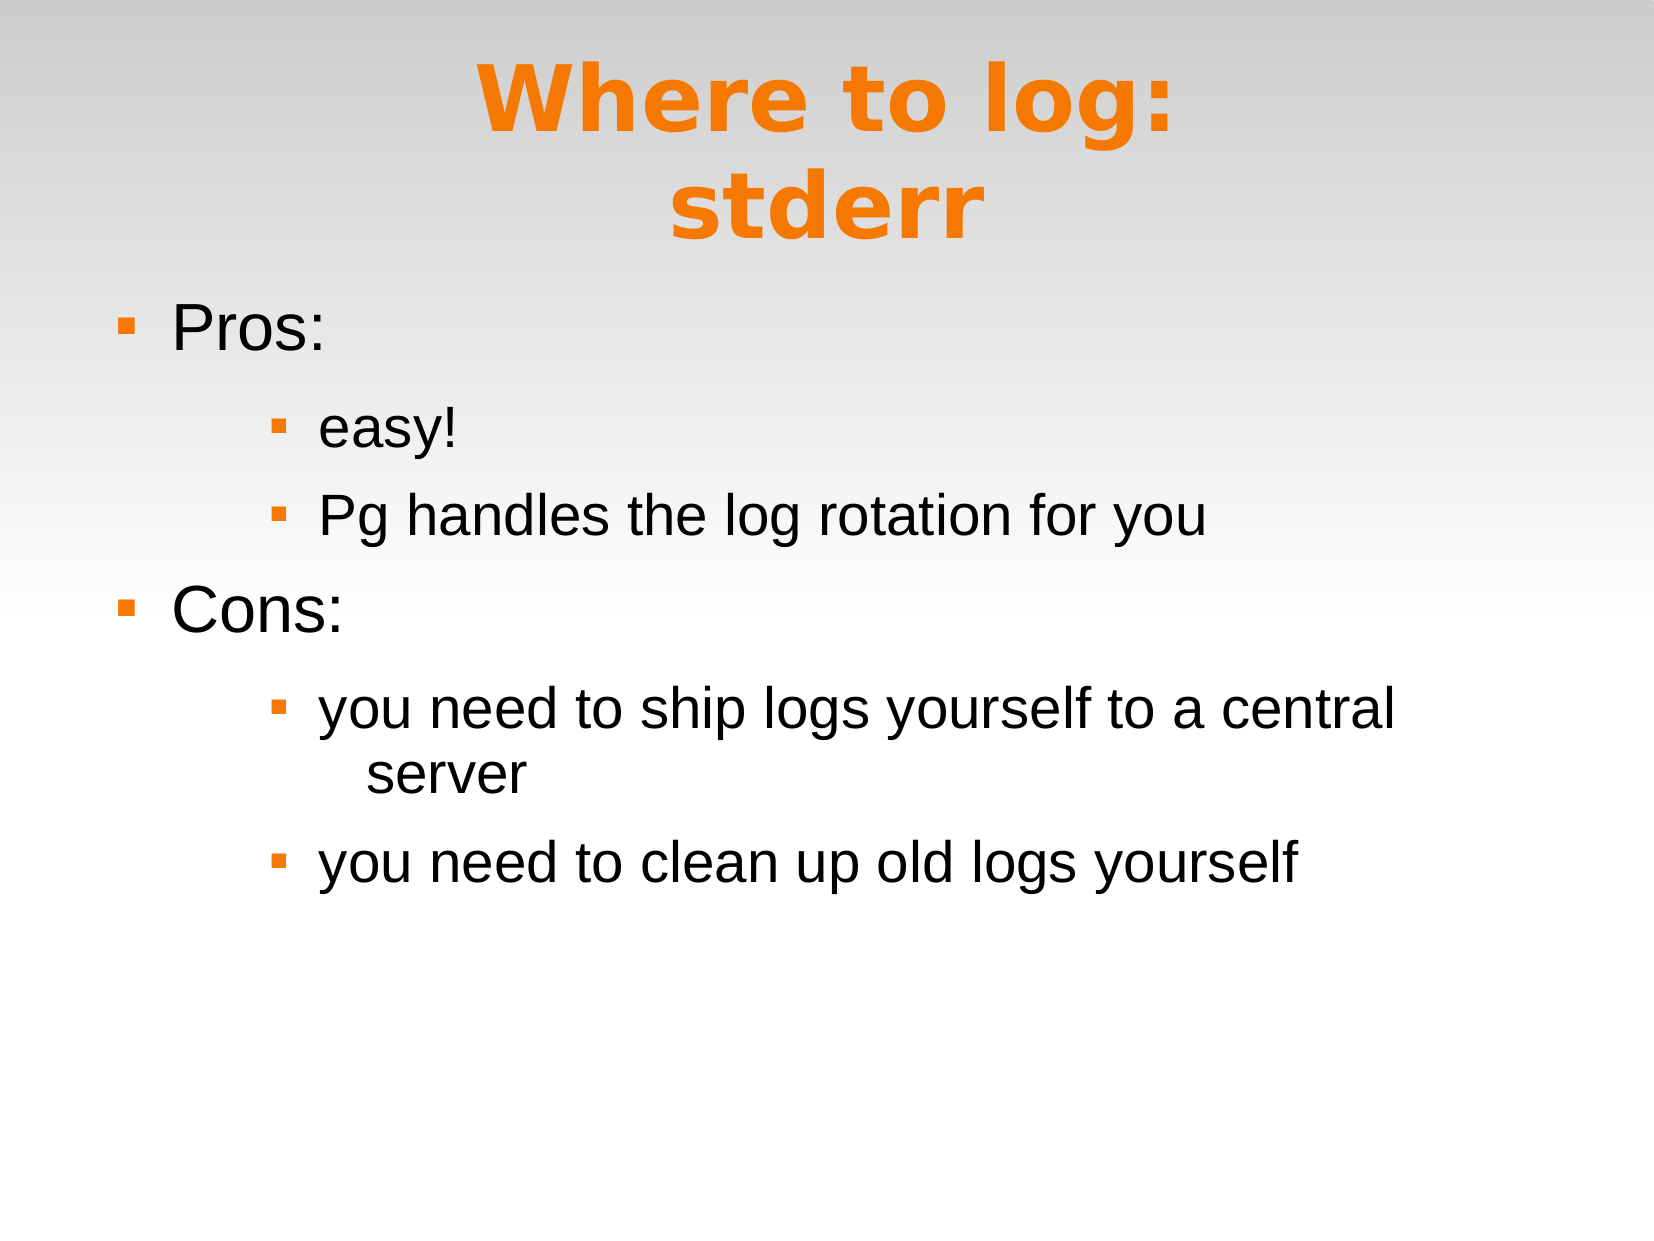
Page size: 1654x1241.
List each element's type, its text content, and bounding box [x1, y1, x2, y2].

list Pros: easy! Pg handles the log rotation for you Cons: you need to ship logs yourself to a central server you need to clean up old logs yourself [82, 290, 1571, 1109]
title Where to log: stderr [82, 45, 1571, 261]
